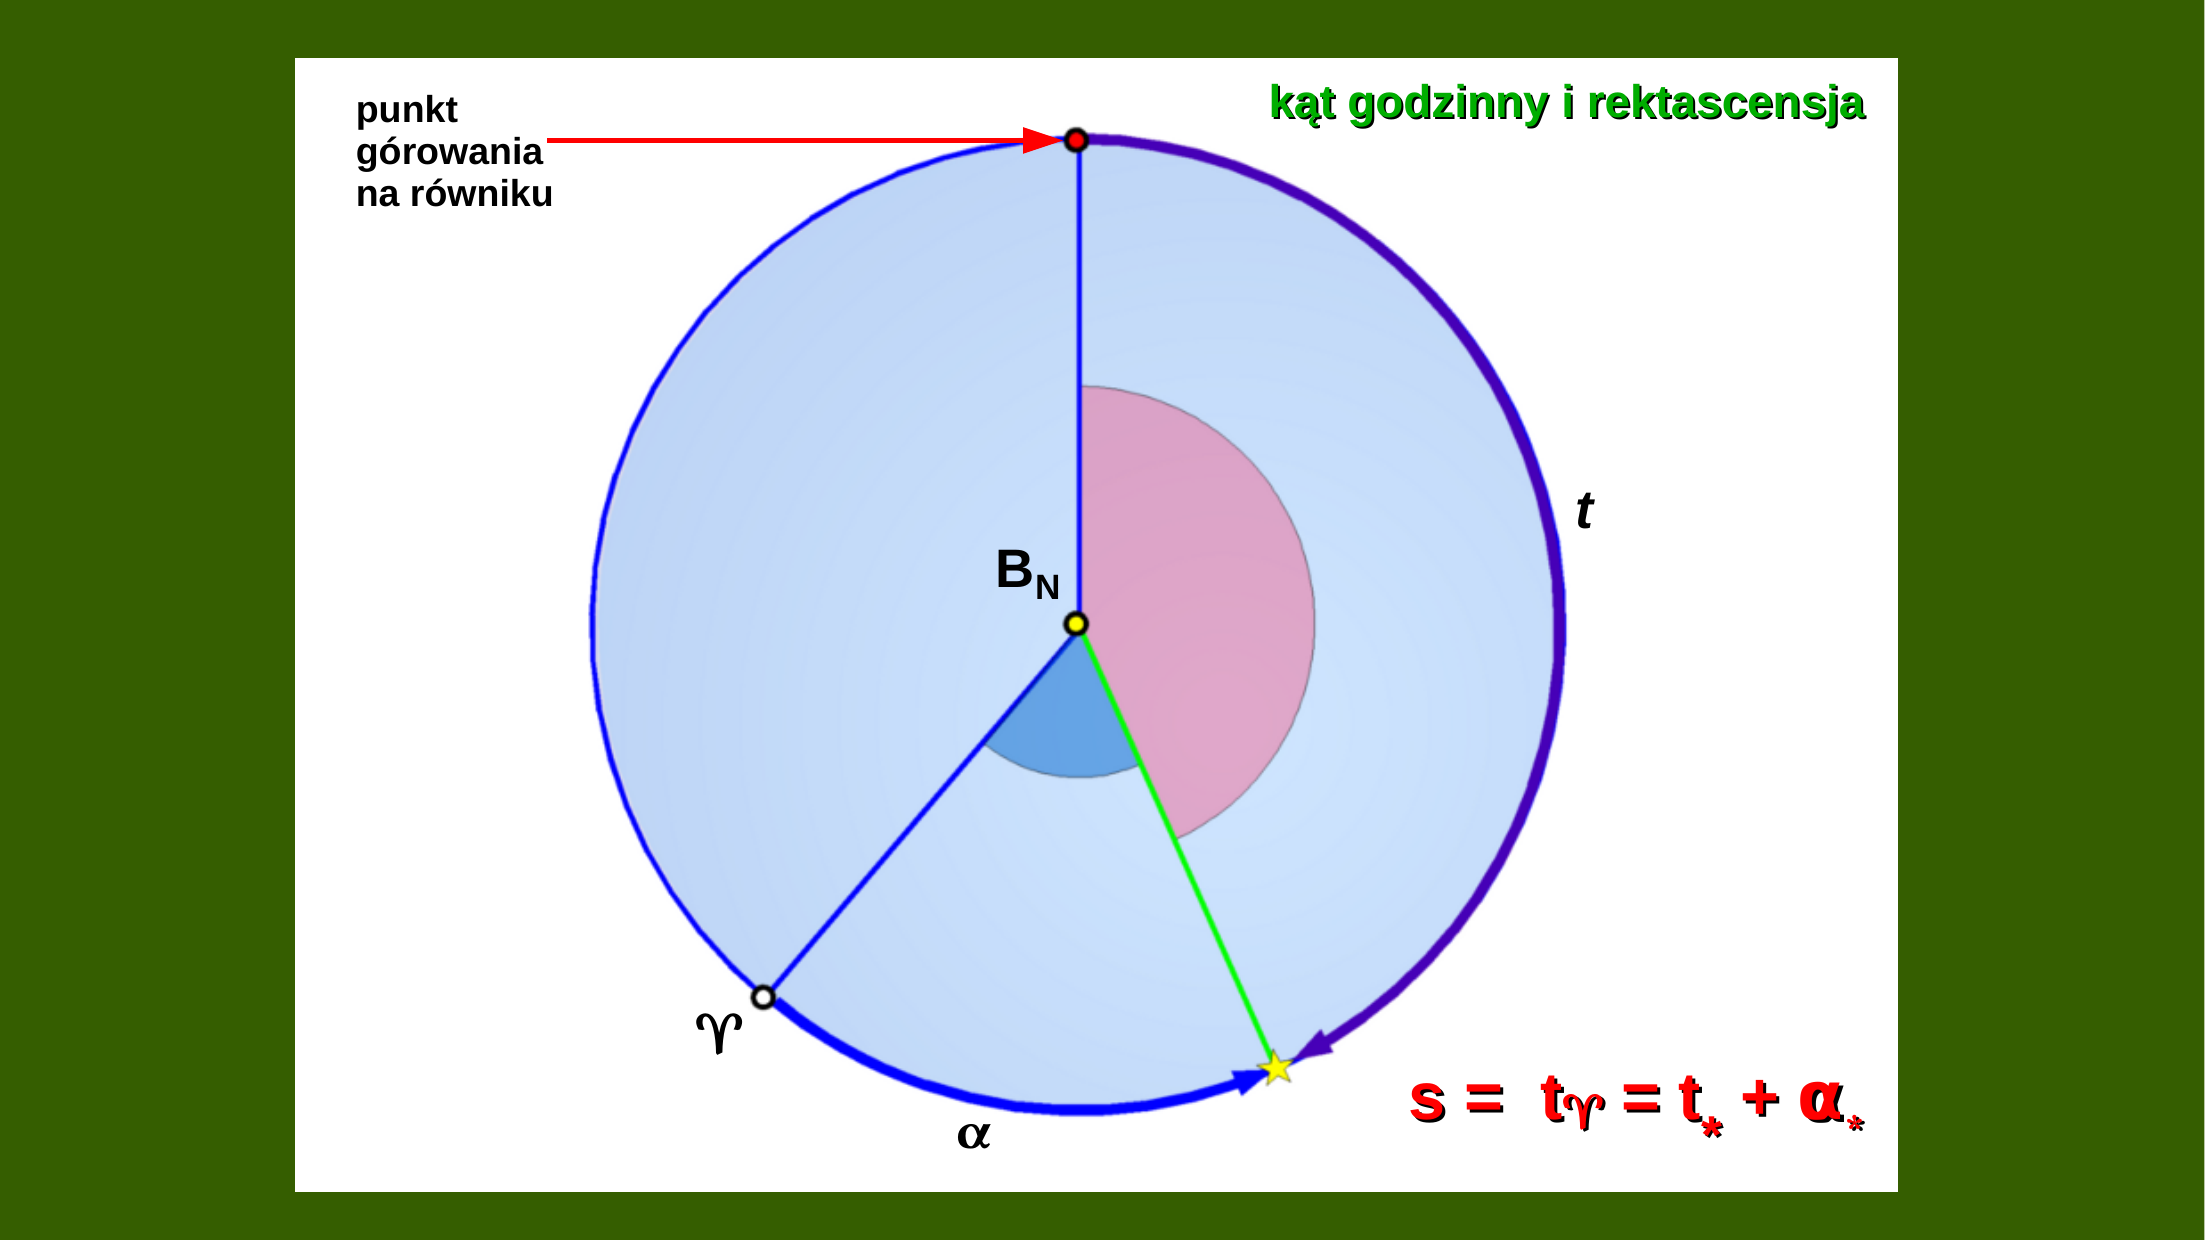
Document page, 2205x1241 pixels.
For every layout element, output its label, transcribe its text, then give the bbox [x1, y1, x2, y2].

text_box punkt górowania na równiku [341, 81, 571, 222]
picture [295, 58, 1898, 1192]
text_box s = t♈ = t* + α* [1394, 1050, 1882, 1174]
text_box kąt godzinny i rektascensja [1253, 68, 1880, 135]
text_box α [941, 1092, 1007, 1170]
text_box BN [981, 531, 1076, 615]
text_box t [1561, 471, 1609, 548]
text_box ♈ [680, 991, 759, 1069]
